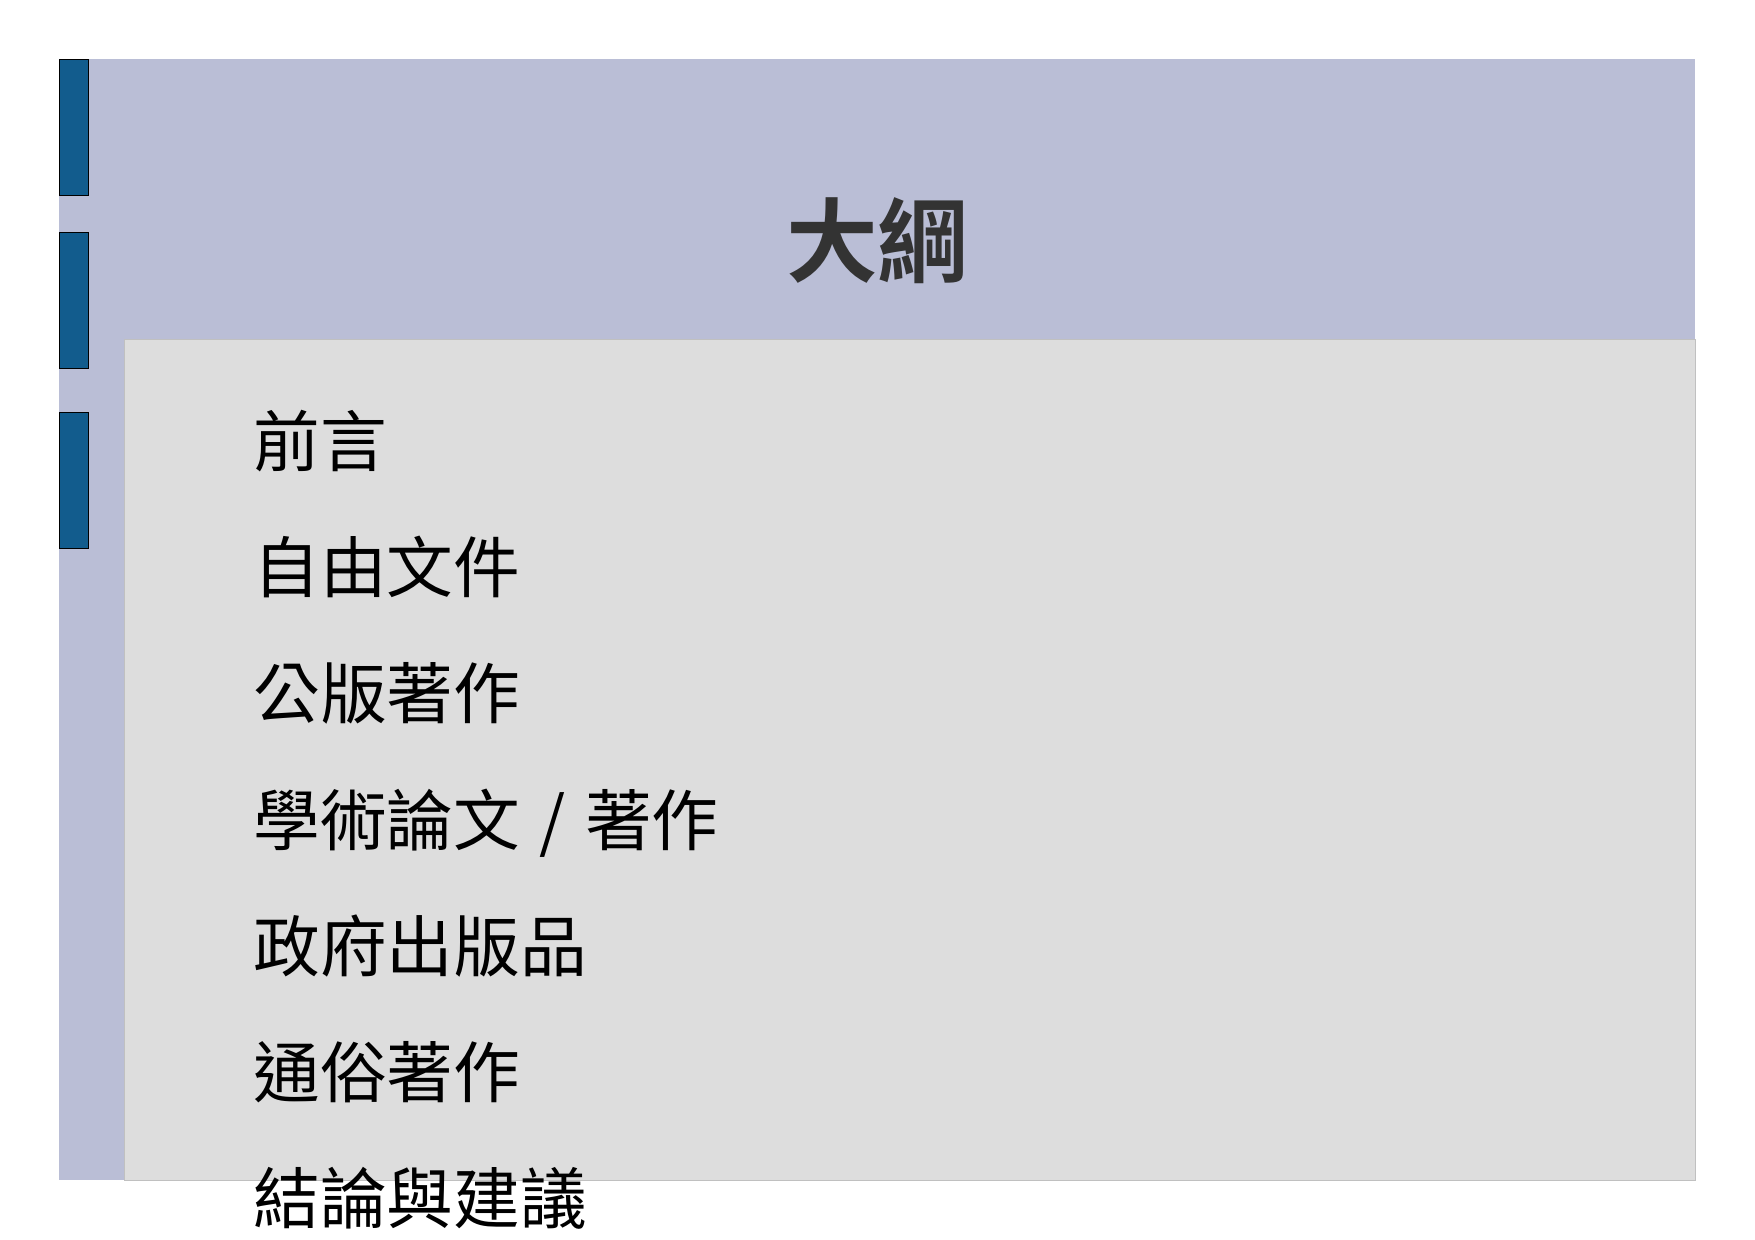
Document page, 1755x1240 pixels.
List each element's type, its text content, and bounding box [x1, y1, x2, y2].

list 前言 自由文件 公版著作 學術論文/著作 政府出版品 通俗著作 結論與建議 [235, 388, 1612, 1099]
title 大綱 [179, 141, 1577, 329]
